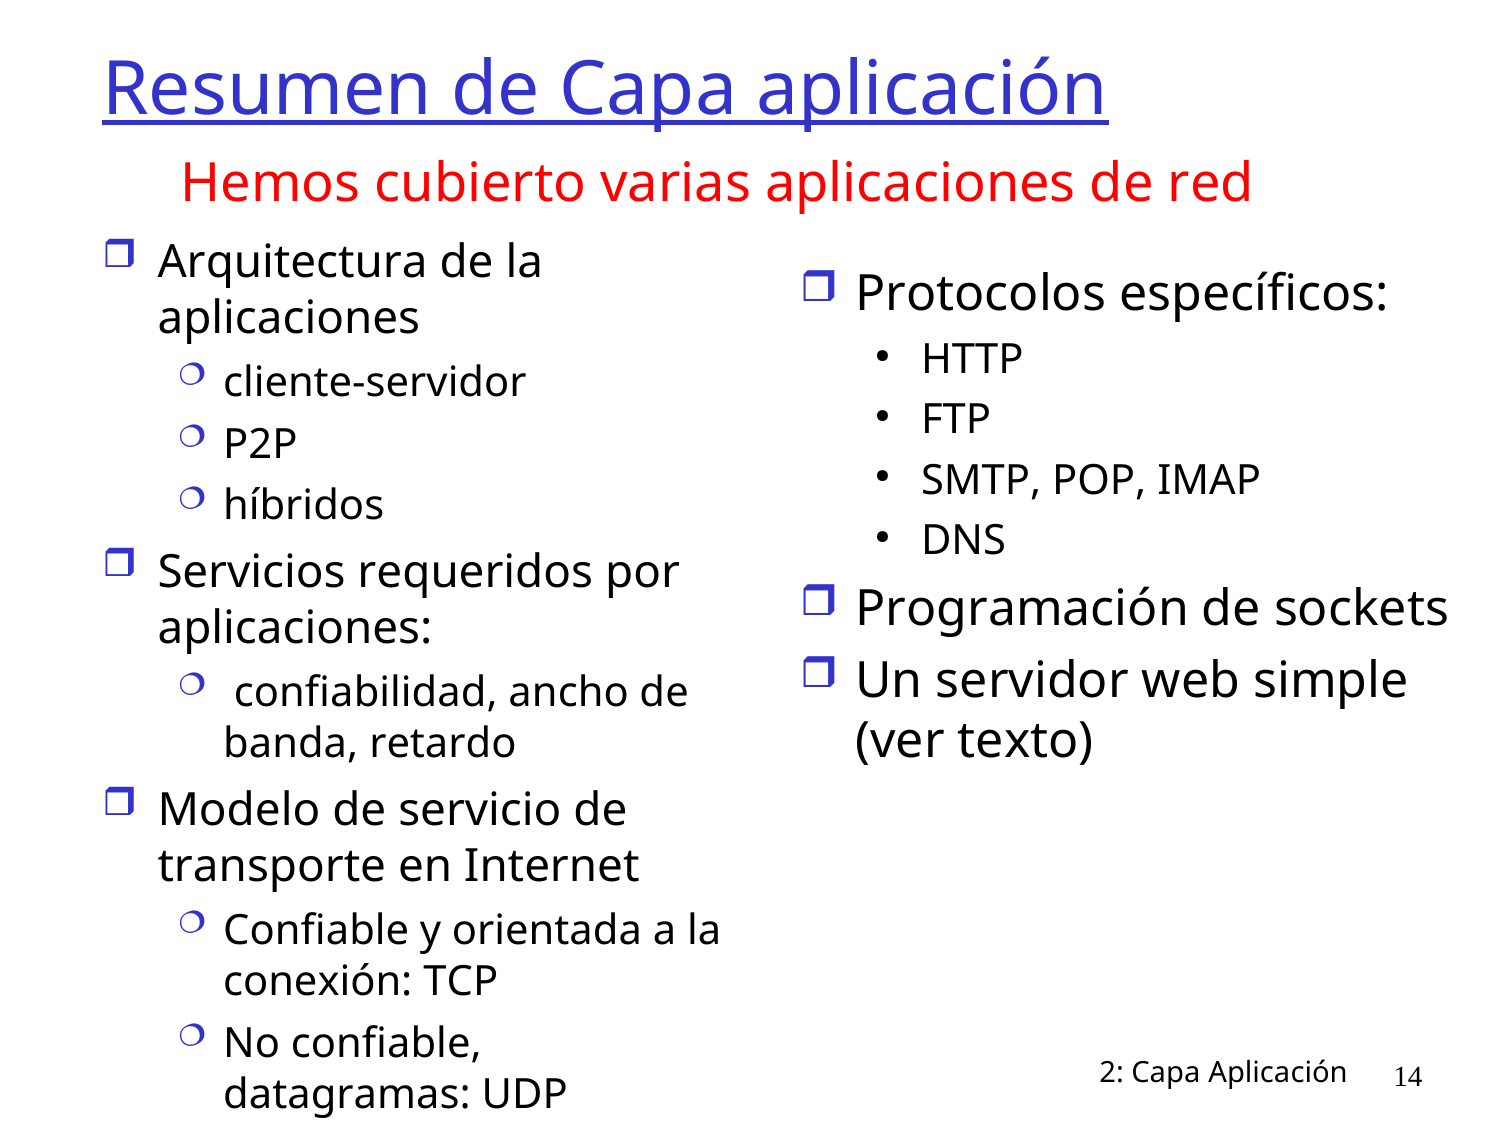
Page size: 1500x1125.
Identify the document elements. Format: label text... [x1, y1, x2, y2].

list Hemos cubierto varias aplicaciones de red [165, 140, 1367, 253]
text_box Protocolos específicos: HTTP FTP SMTP, POP, IMAP DNS Programación de sockets Un servidor web simple (ver texto) [785, 259, 1467, 776]
title Resumen de Capa aplicación [87, 15, 1426, 158]
list Arquitectura de la aplicaciones cliente-servidor P2P híbridos Servicios requeridos por aplicaciones: confiabilidad, ancho de banda, retardo Modelo de servicio de transporte en Internet Confiable y orientada a la conexión: TCP No confiable, datagramas: UDP [87, 224, 741, 1066]
